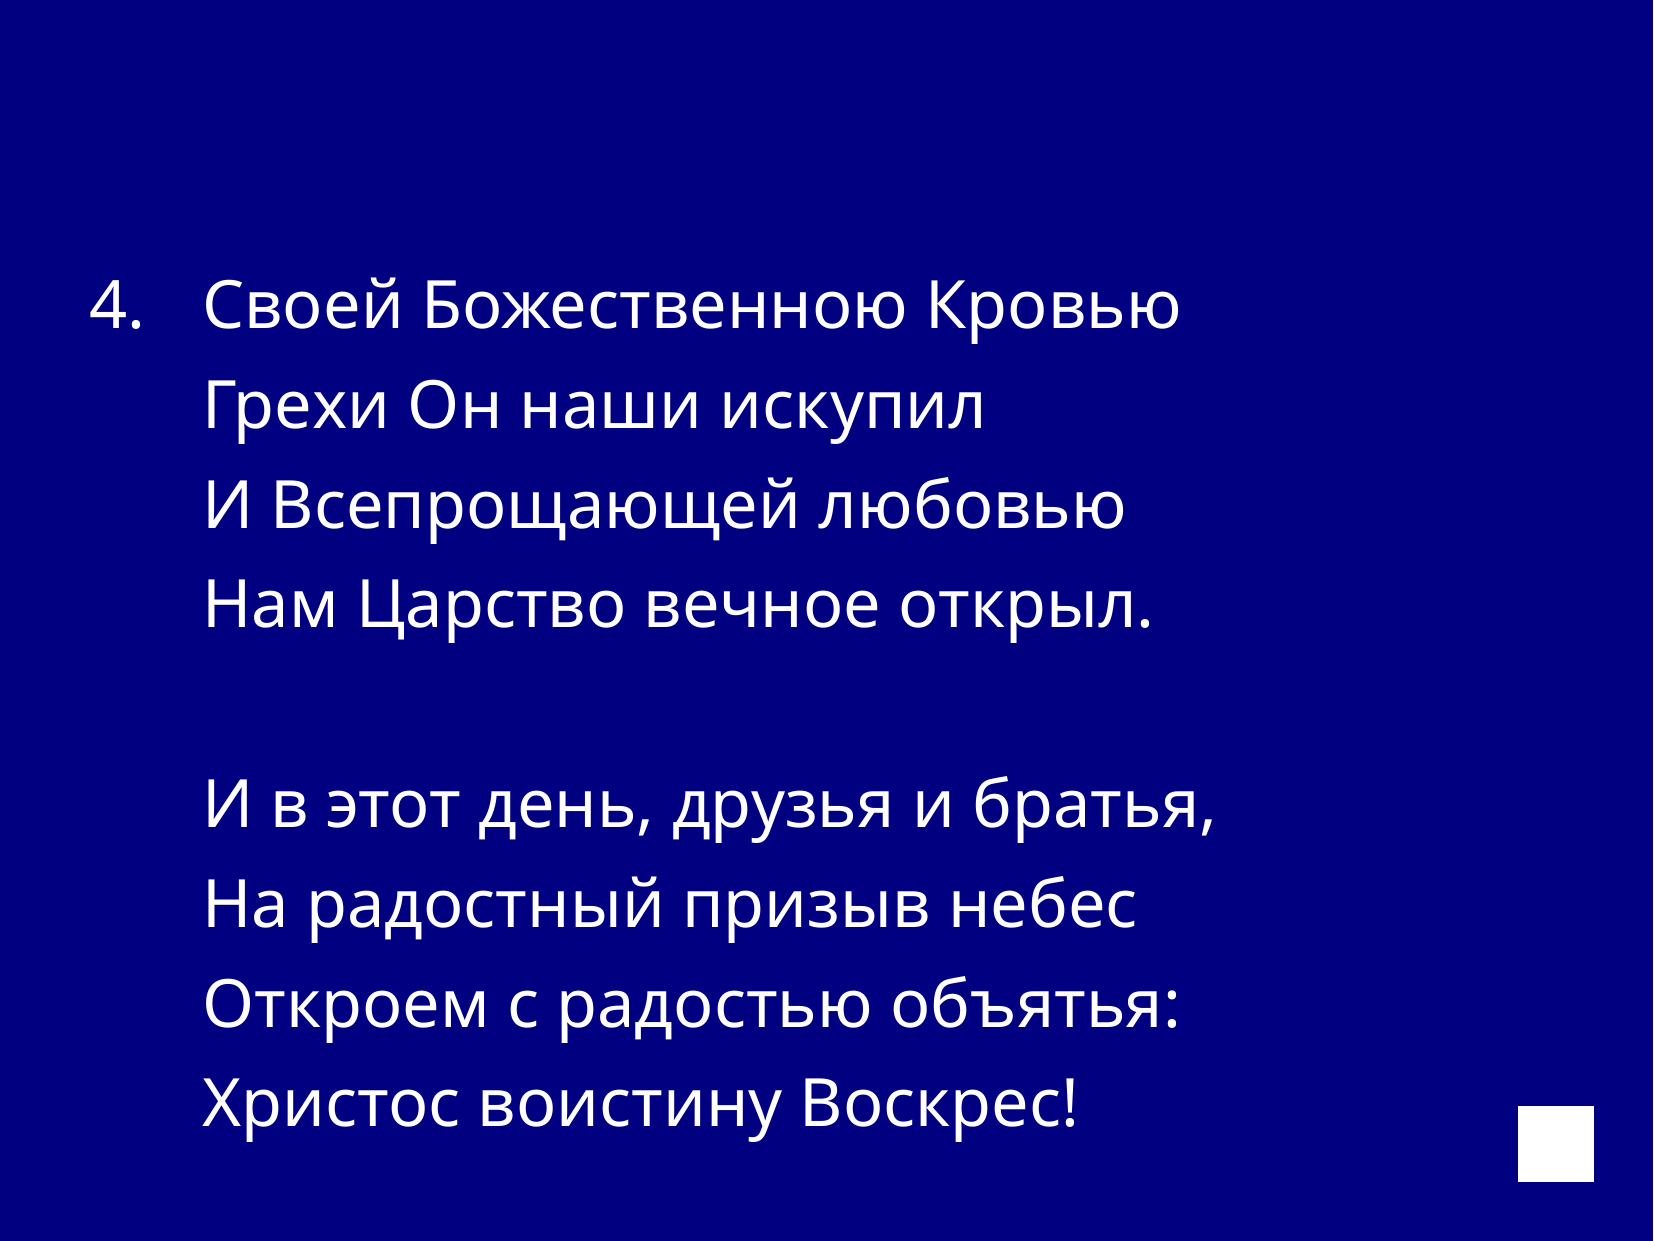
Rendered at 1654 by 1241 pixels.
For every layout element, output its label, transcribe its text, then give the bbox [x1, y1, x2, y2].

text_box 4. Своей Божественною Кровью Грехи Он наши искупил И Всепрощающей любовью Нам Царство вечное открыл. И в этот день, друзья и братья, На радостный призыв небес Откроем с радостью объятья: Христос воистину Воскрес! [75, 150, 1576, 1163]
text_box [1518, 1106, 1594, 1182]
